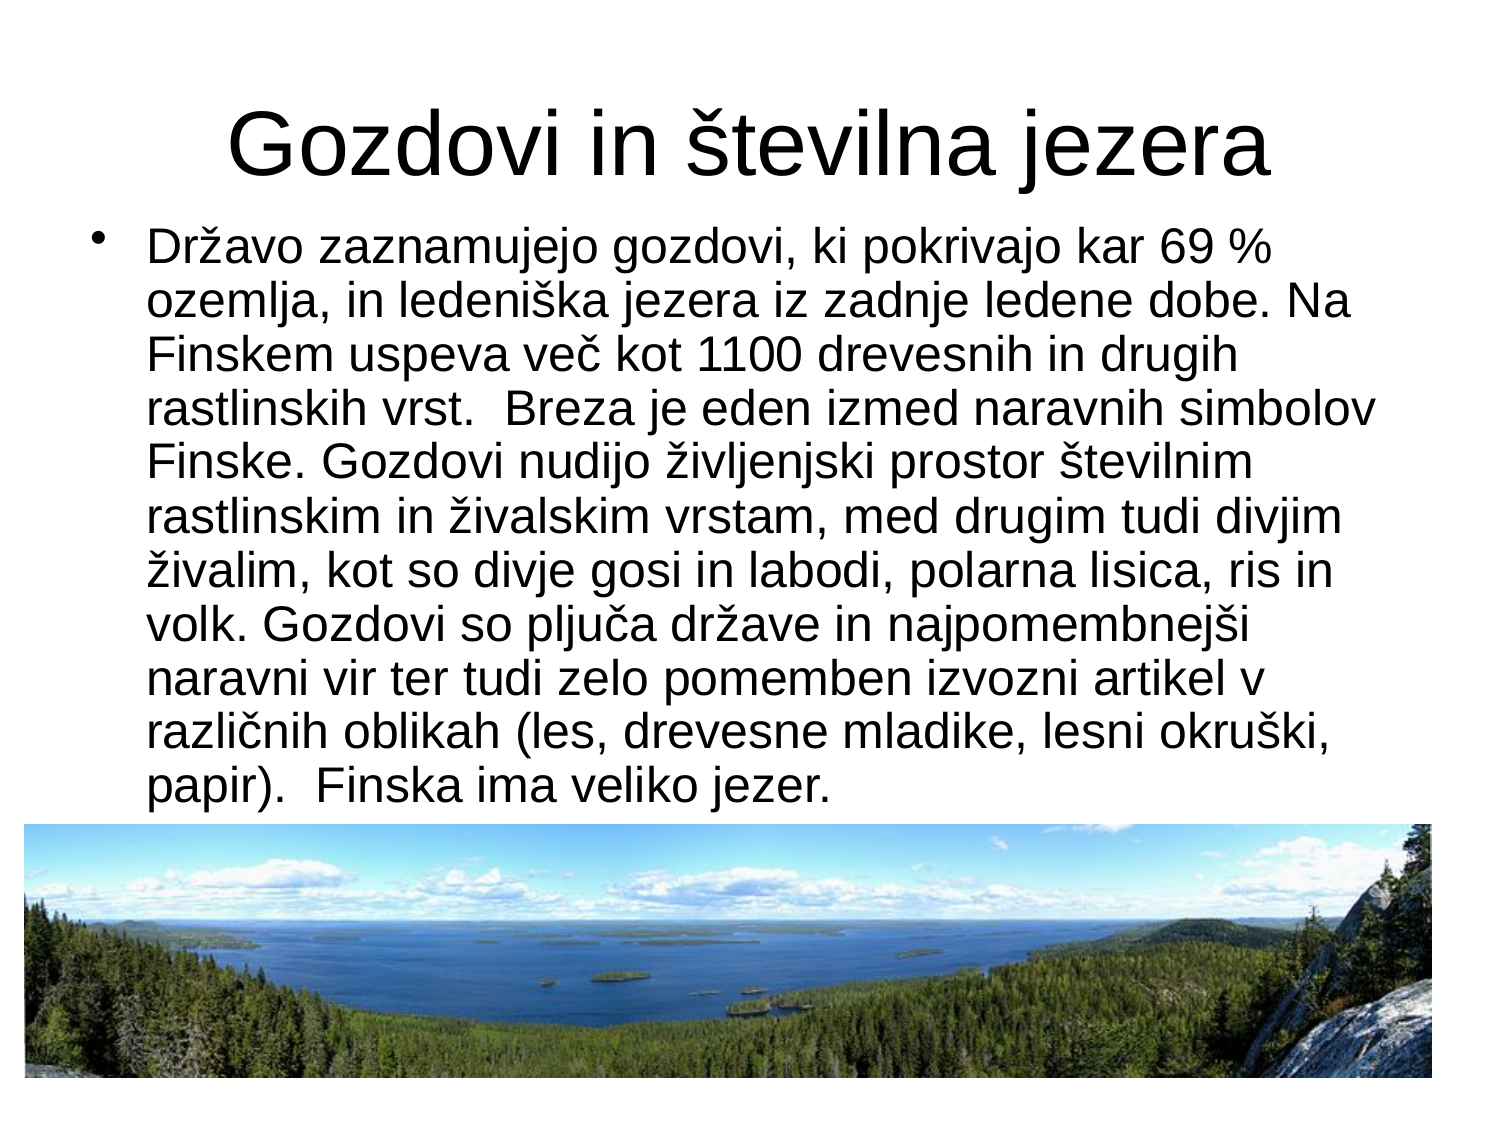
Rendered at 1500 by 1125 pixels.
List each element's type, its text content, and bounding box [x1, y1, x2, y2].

title Gozdovi in številna jezera [75, 45, 1425, 212]
picture [24, 824, 1432, 1079]
list Državo zaznamujejo gozdovi, ki pokrivajo kar 69 % ozemlja, in ledeniška jezera iz zadnje ledene dobe. Na Finskem uspeva več kot 1100 drevesnih in drugih rastlinskih vrst. Breza je eden izmed naravnih simbolov Finske. Gozdovi nudijo življenjski prostor številnim rastlinskim in živalskim vrstam, med drugim tudi divjim živalim, kot so divje gosi in labodi, polarna lisica, ris in volk. Gozdovi so pljuča države in najpomembnejši naravni vir ter tudi zelo pomemben izvozni artikel v različnih oblikah (les, drevesne mladike, lesni okruški, papir). Finska ima veliko jezer. [75, 212, 1425, 824]
